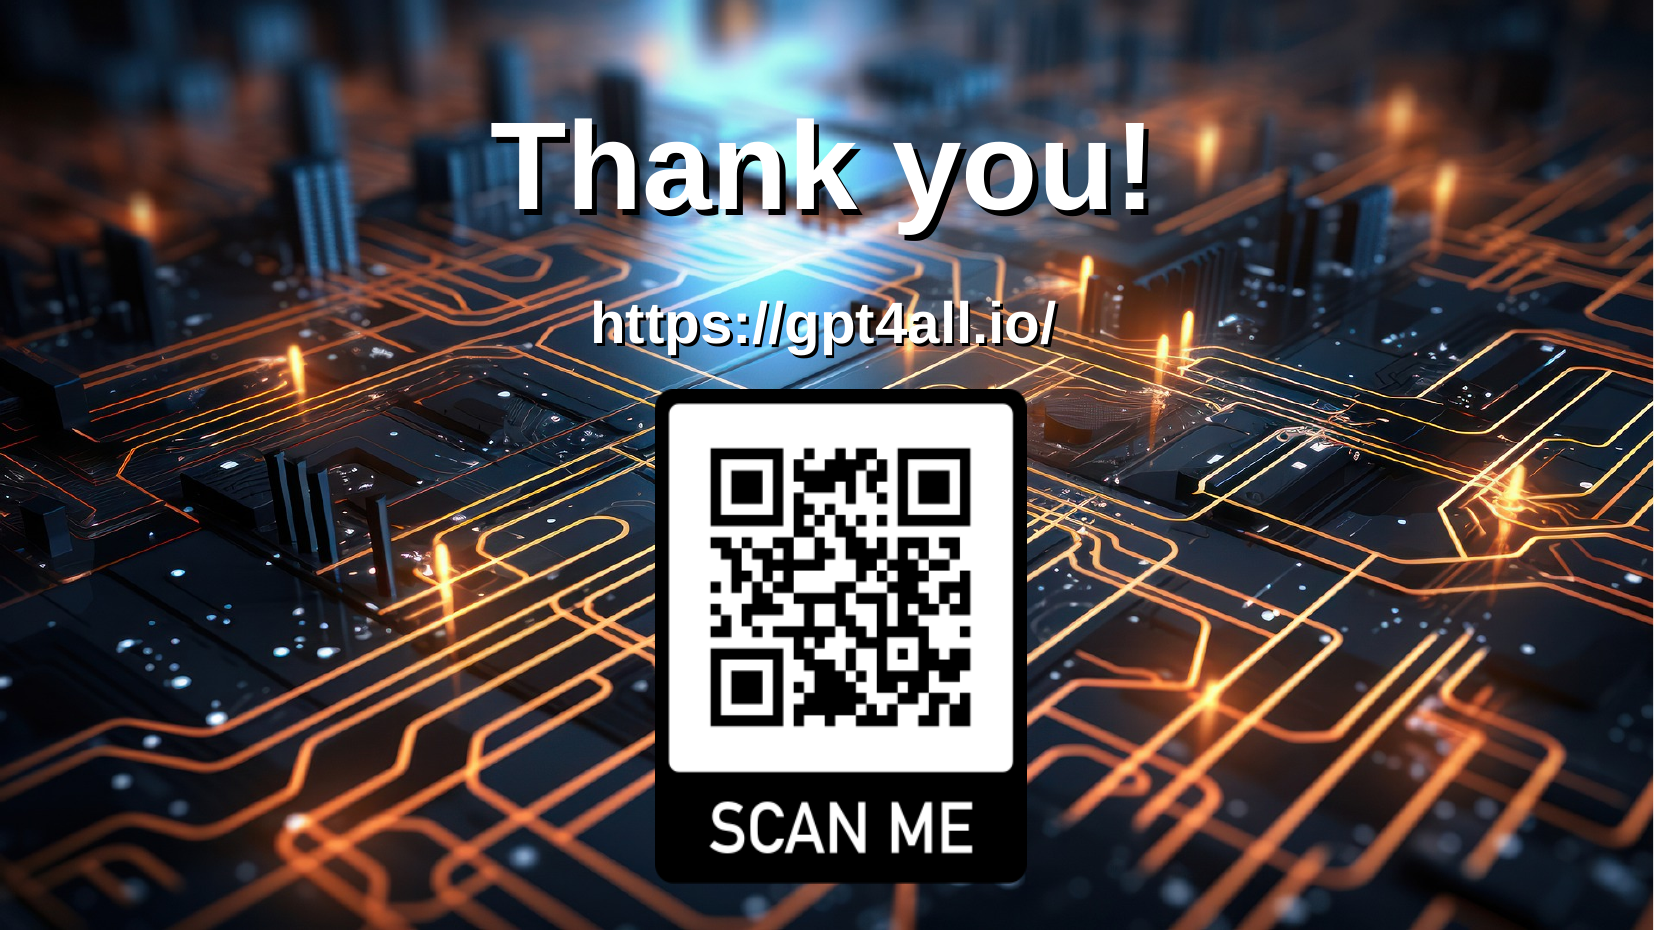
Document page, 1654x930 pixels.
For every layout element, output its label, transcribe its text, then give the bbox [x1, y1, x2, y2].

text_box Thank you! [475, 88, 1170, 229]
text_box https://gpt4all.io/ [575, 283, 1076, 357]
picture [0, 0, 1654, 930]
